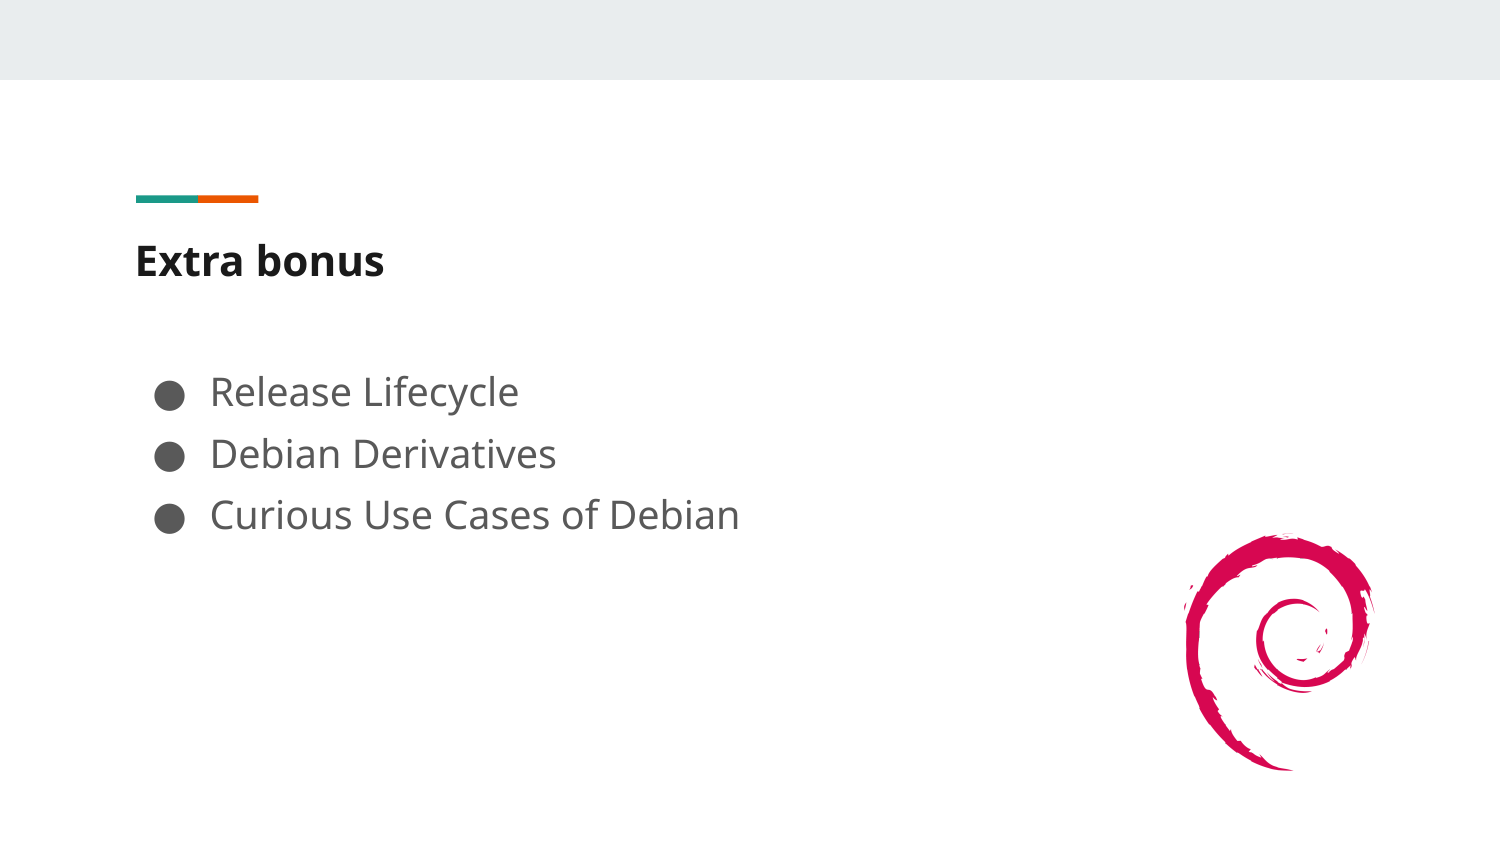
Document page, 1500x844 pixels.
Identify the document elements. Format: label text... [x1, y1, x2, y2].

picture [1174, 531, 1381, 780]
title Extra bonus [119, 216, 1381, 305]
list Release Lifecycle Debian Derivatives Curious Use Cases of Debian [119, 341, 1160, 712]
